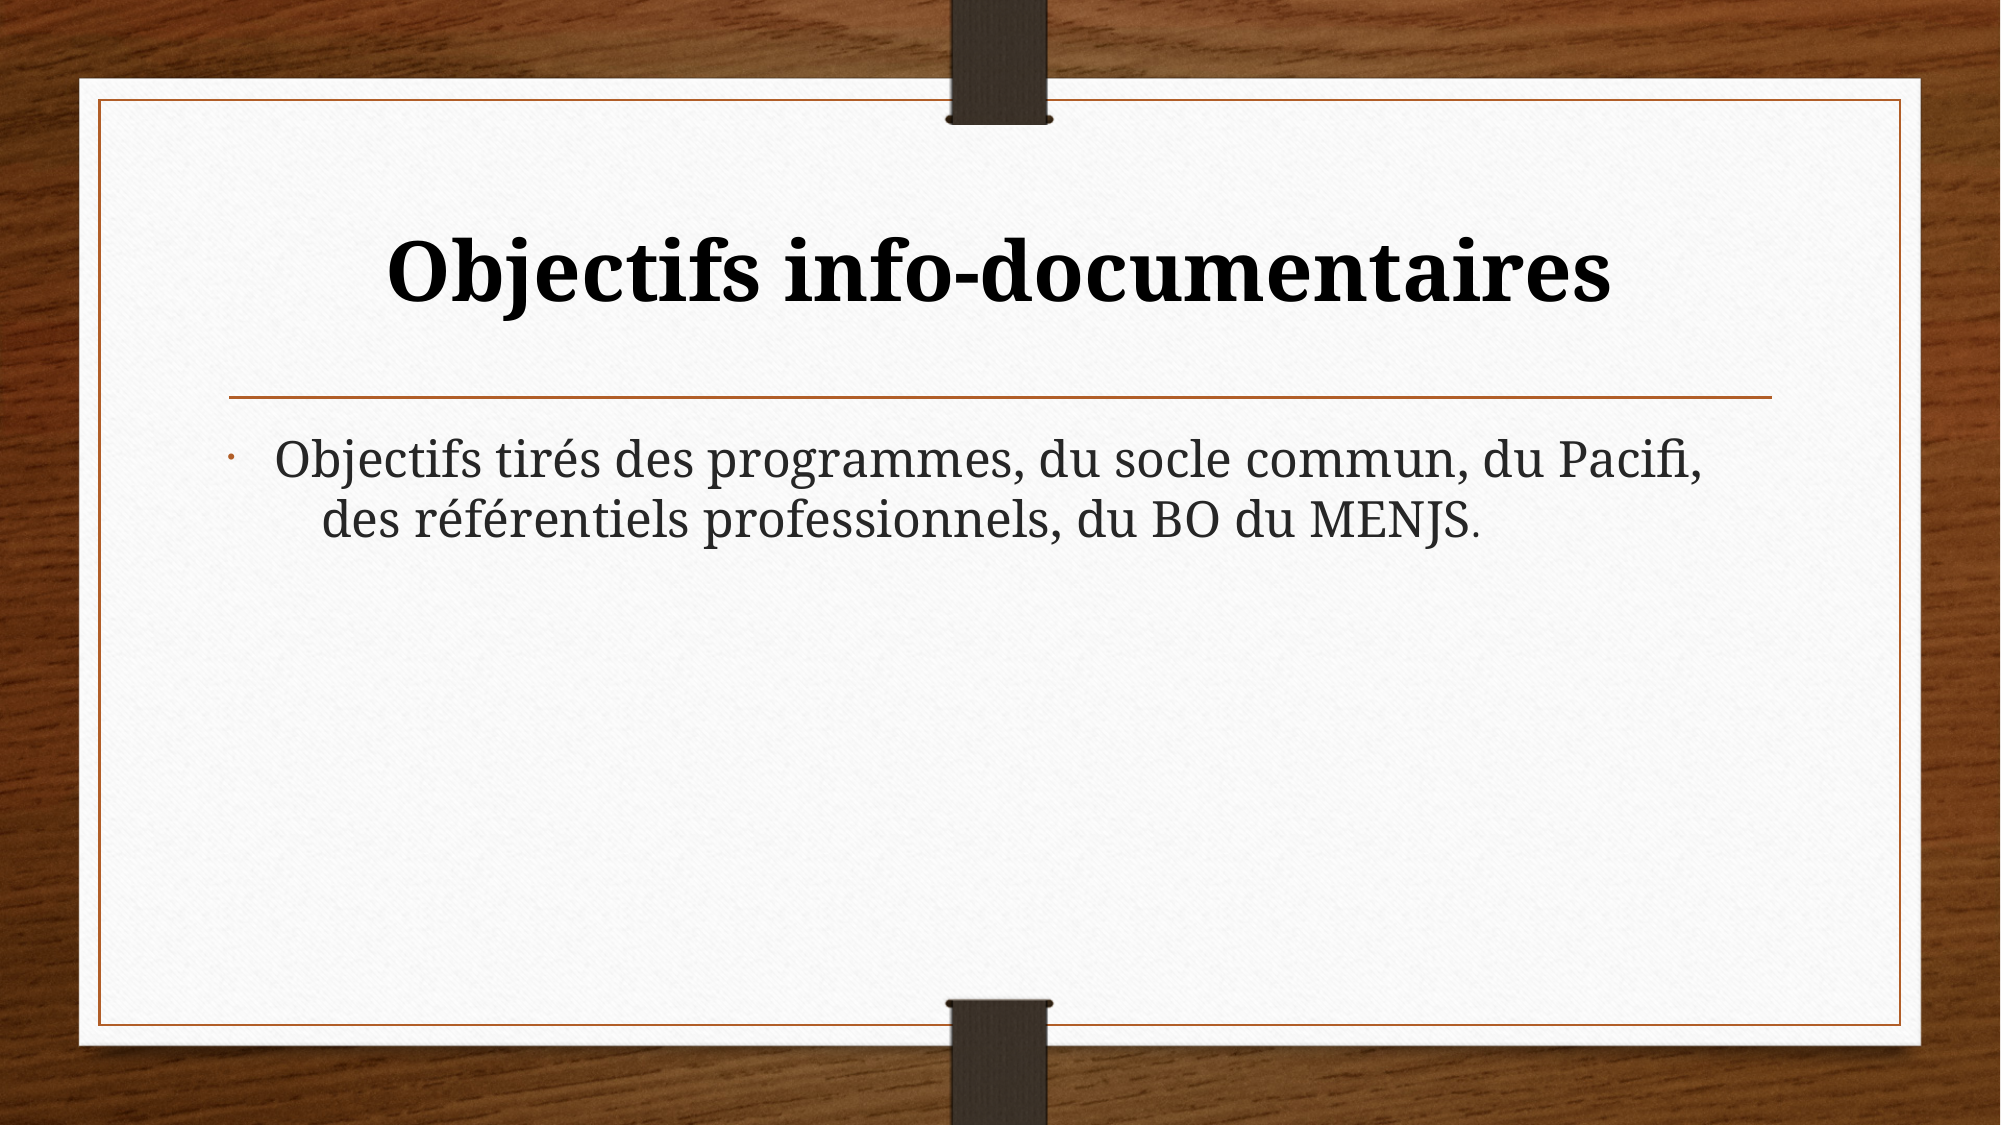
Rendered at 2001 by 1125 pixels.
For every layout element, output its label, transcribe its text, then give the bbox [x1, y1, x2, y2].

list Objectifs tirés des programmes, du socle commun, du Pacifi, des référentiels professionnels, du BO du MENJS. [212, 419, 1788, 964]
title Objectifs info-documentaires [212, 161, 1788, 376]
